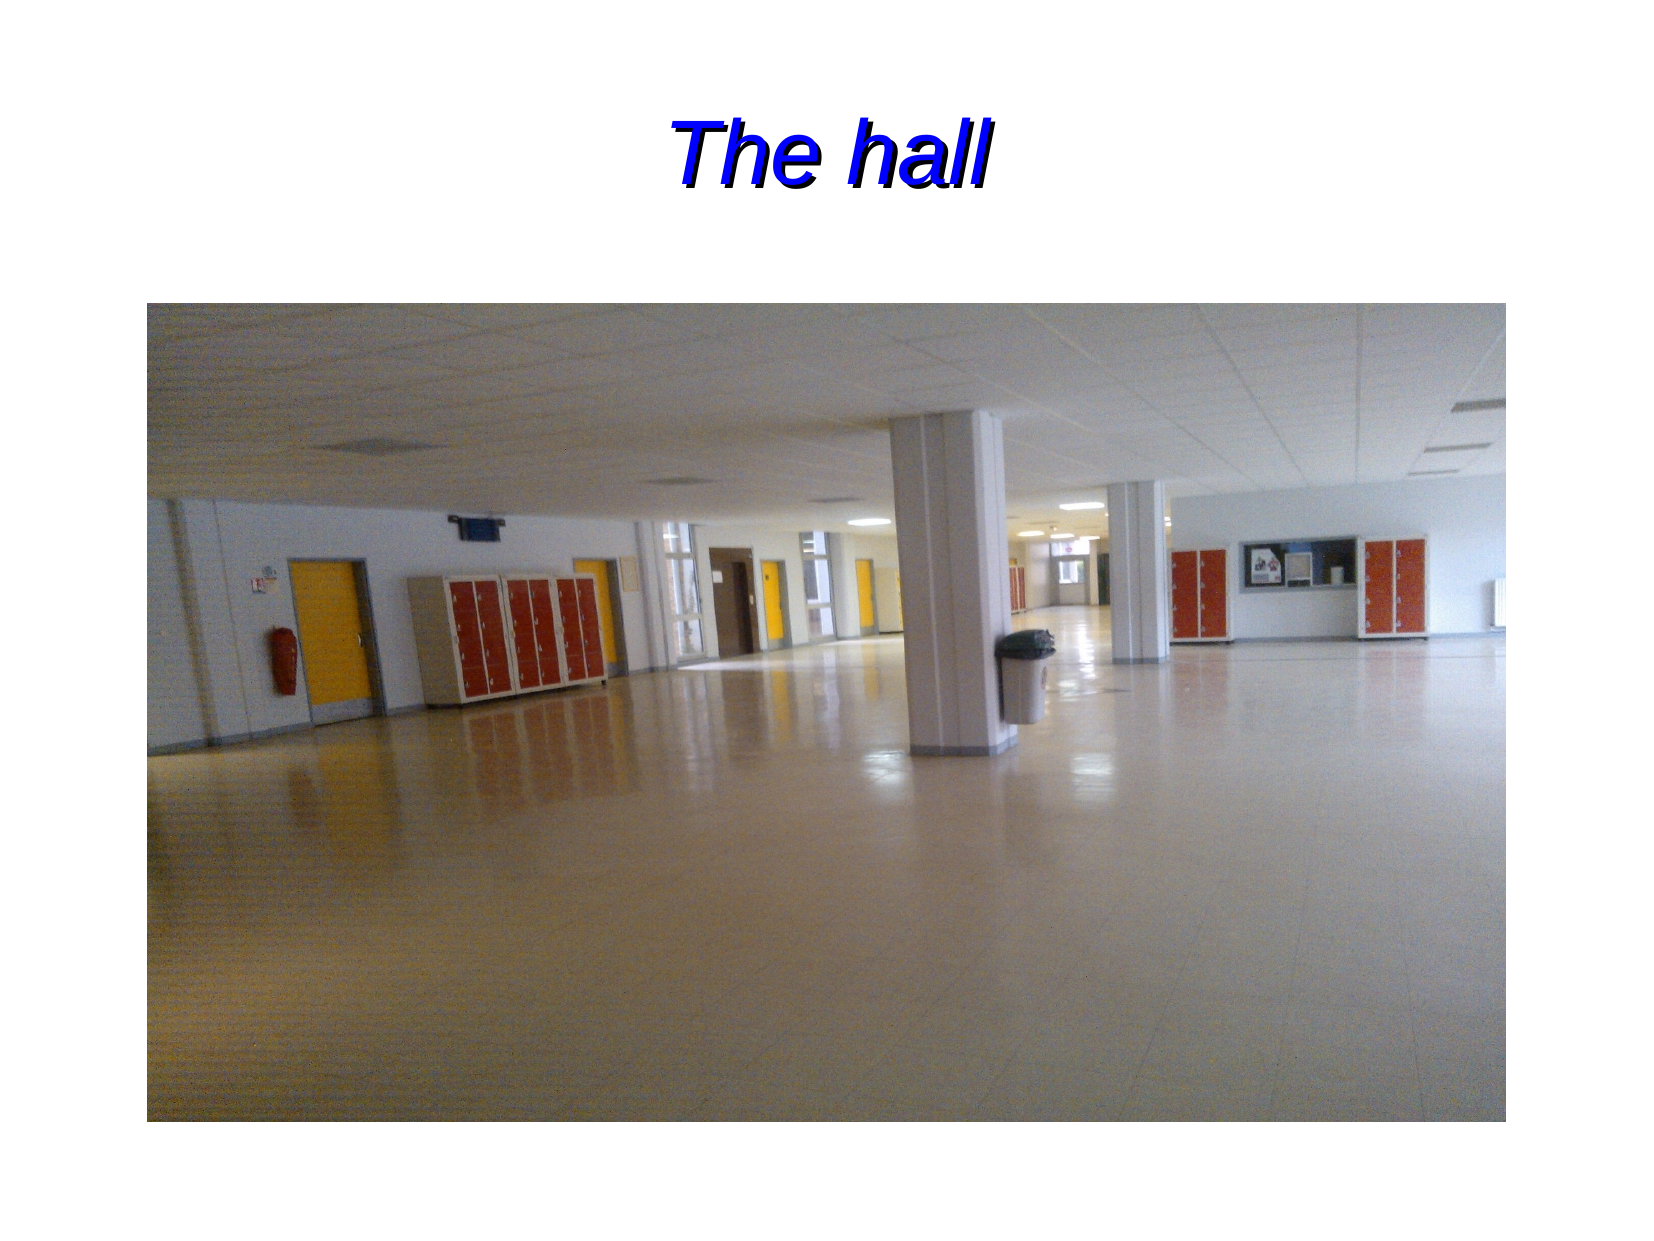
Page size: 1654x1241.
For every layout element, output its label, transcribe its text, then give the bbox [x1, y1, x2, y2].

picture [147, 303, 1506, 1123]
title The hall [82, 49, 1571, 257]
